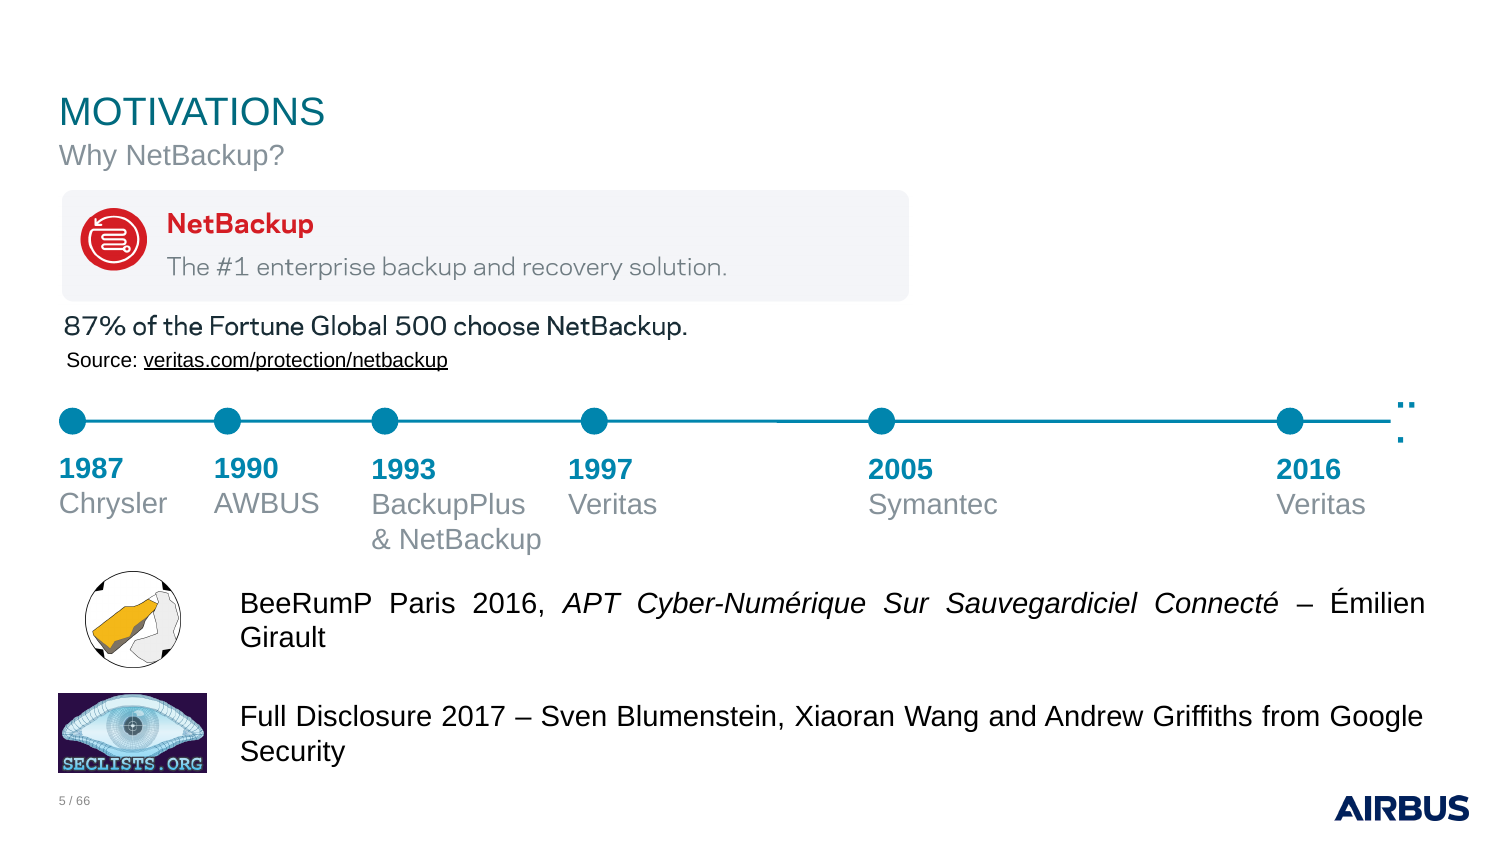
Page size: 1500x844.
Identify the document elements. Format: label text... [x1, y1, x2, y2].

text_box 1987 Chrysler [58, 419, 184, 535]
text_box [371, 423, 399, 435]
picture [1334, 795, 1469, 821]
text_box 2005 Symantec [868, 423, 1014, 536]
text_box [868, 407, 895, 419]
picture [61, 309, 693, 331]
picture [58, 693, 207, 773]
text_box [214, 423, 241, 435]
text_box ⋅⋅⋅ [1390, 388, 1441, 454]
text_box [868, 423, 895, 435]
text_box [1276, 407, 1304, 435]
text_box [371, 407, 399, 419]
picture [85, 571, 181, 668]
text_box 1997 Veritas [568, 423, 781, 536]
text_box Full Disclosure 2017 – Sven Blumenstein, Xiaoran Wang and Andrew Griffiths from Google Security [224, 682, 1441, 783]
text_box [581, 423, 608, 435]
picture [58, 187, 913, 305]
text_box Source: veritas.com/protection/netbackup [58, 331, 913, 387]
text_box 2016 Veritas [1276, 420, 1397, 536]
text_box [59, 407, 86, 419]
text_box 1993 BackupPlus & NetBackup [371, 423, 560, 568]
title MOTIVATIONS Why NetBackup? [58, 80, 1441, 192]
text_box 1990 AWBUS [213, 423, 339, 535]
text_box [214, 407, 241, 419]
text_box BeeRumP Paris 2016, APT Cyber-Numérique Sur Sauvegardiciel Connecté – Émilien Girault [224, 568, 1441, 669]
text_box [581, 407, 608, 419]
